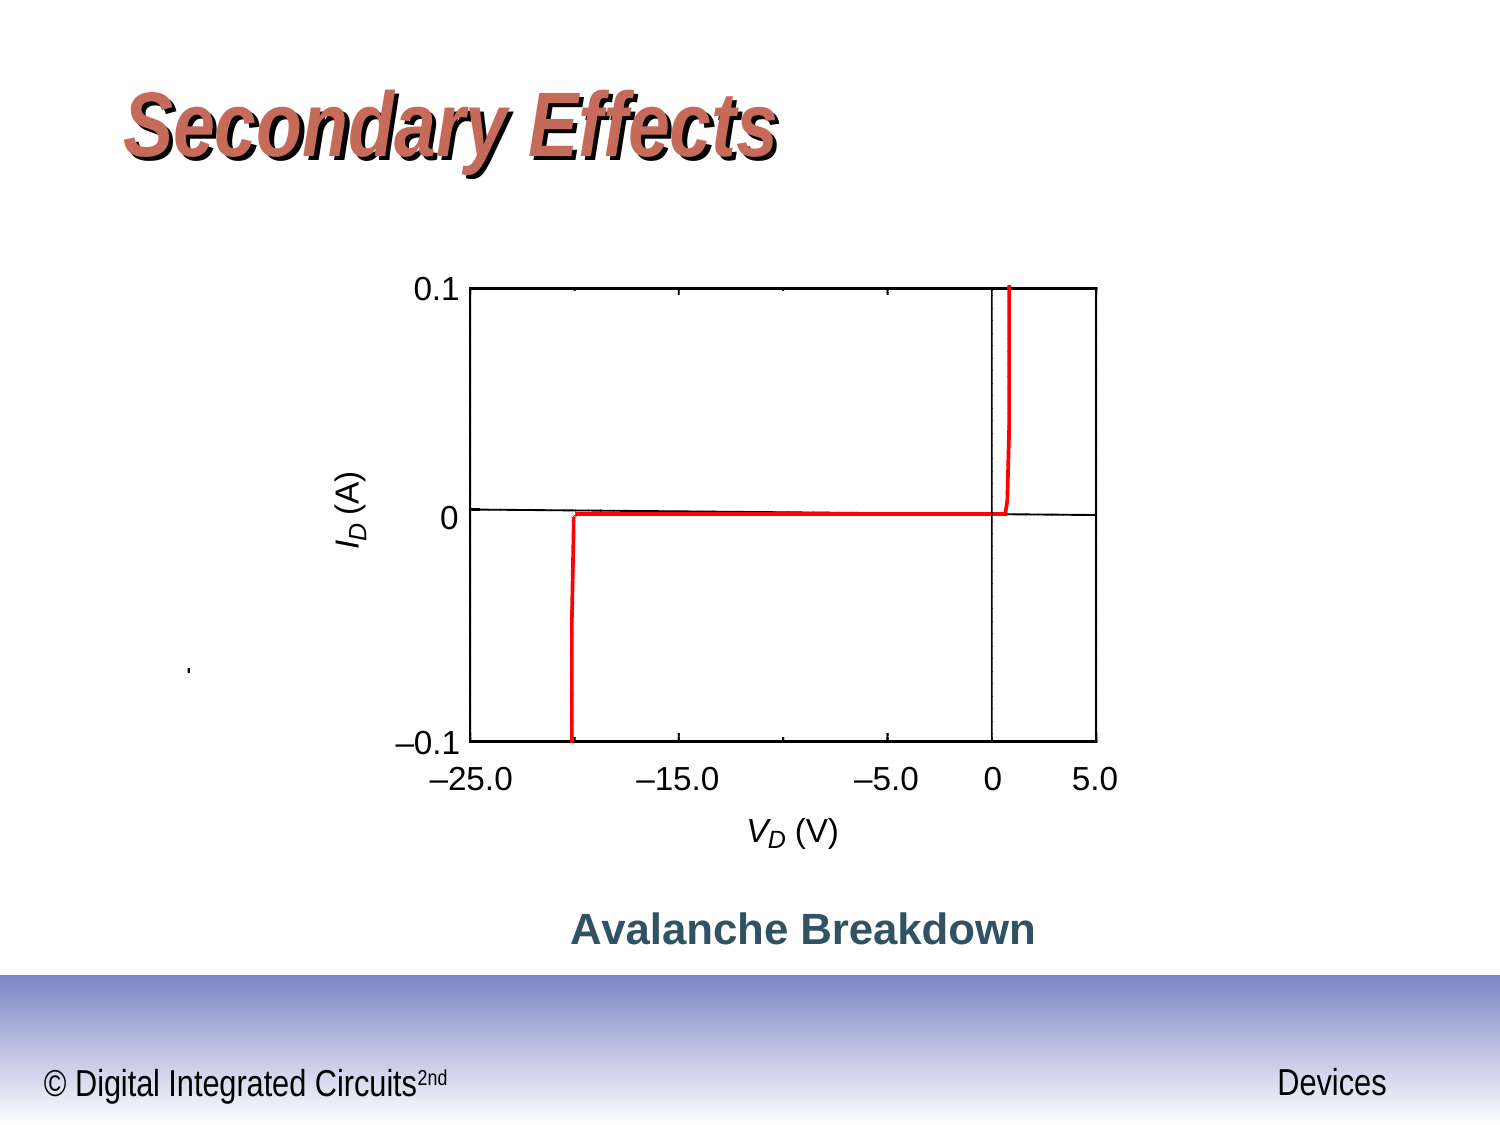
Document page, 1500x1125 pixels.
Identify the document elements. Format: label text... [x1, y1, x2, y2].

title Secondary Effects [108, 57, 1384, 183]
text_box 0.1 [413, 267, 460, 308]
text_box (V) [794, 809, 840, 850]
text_box Avalanche Breakdown [570, 901, 1037, 954]
text_box ( [336, 505, 363, 510]
text_box –0.1 [417, 733, 427, 752]
text_box D [341, 523, 372, 542]
text_box –25.0 [429, 756, 513, 797]
text_box 0 [440, 496, 459, 537]
text_box V [746, 809, 769, 850]
text_box 0 [983, 756, 1003, 797]
text_box A [325, 483, 366, 505]
text_box I [325, 540, 366, 550]
text_box ) [325, 471, 366, 483]
text_box D [767, 823, 793, 854]
text_box [469, 285, 1098, 743]
text_box 5.0 [1071, 756, 1119, 797]
text_box –15.0 [636, 756, 720, 797]
text_box A [339, 489, 349, 497]
text_box ( [325, 505, 366, 516]
text_box –0.1 [395, 721, 461, 762]
text_box –5.0 [854, 756, 920, 797]
